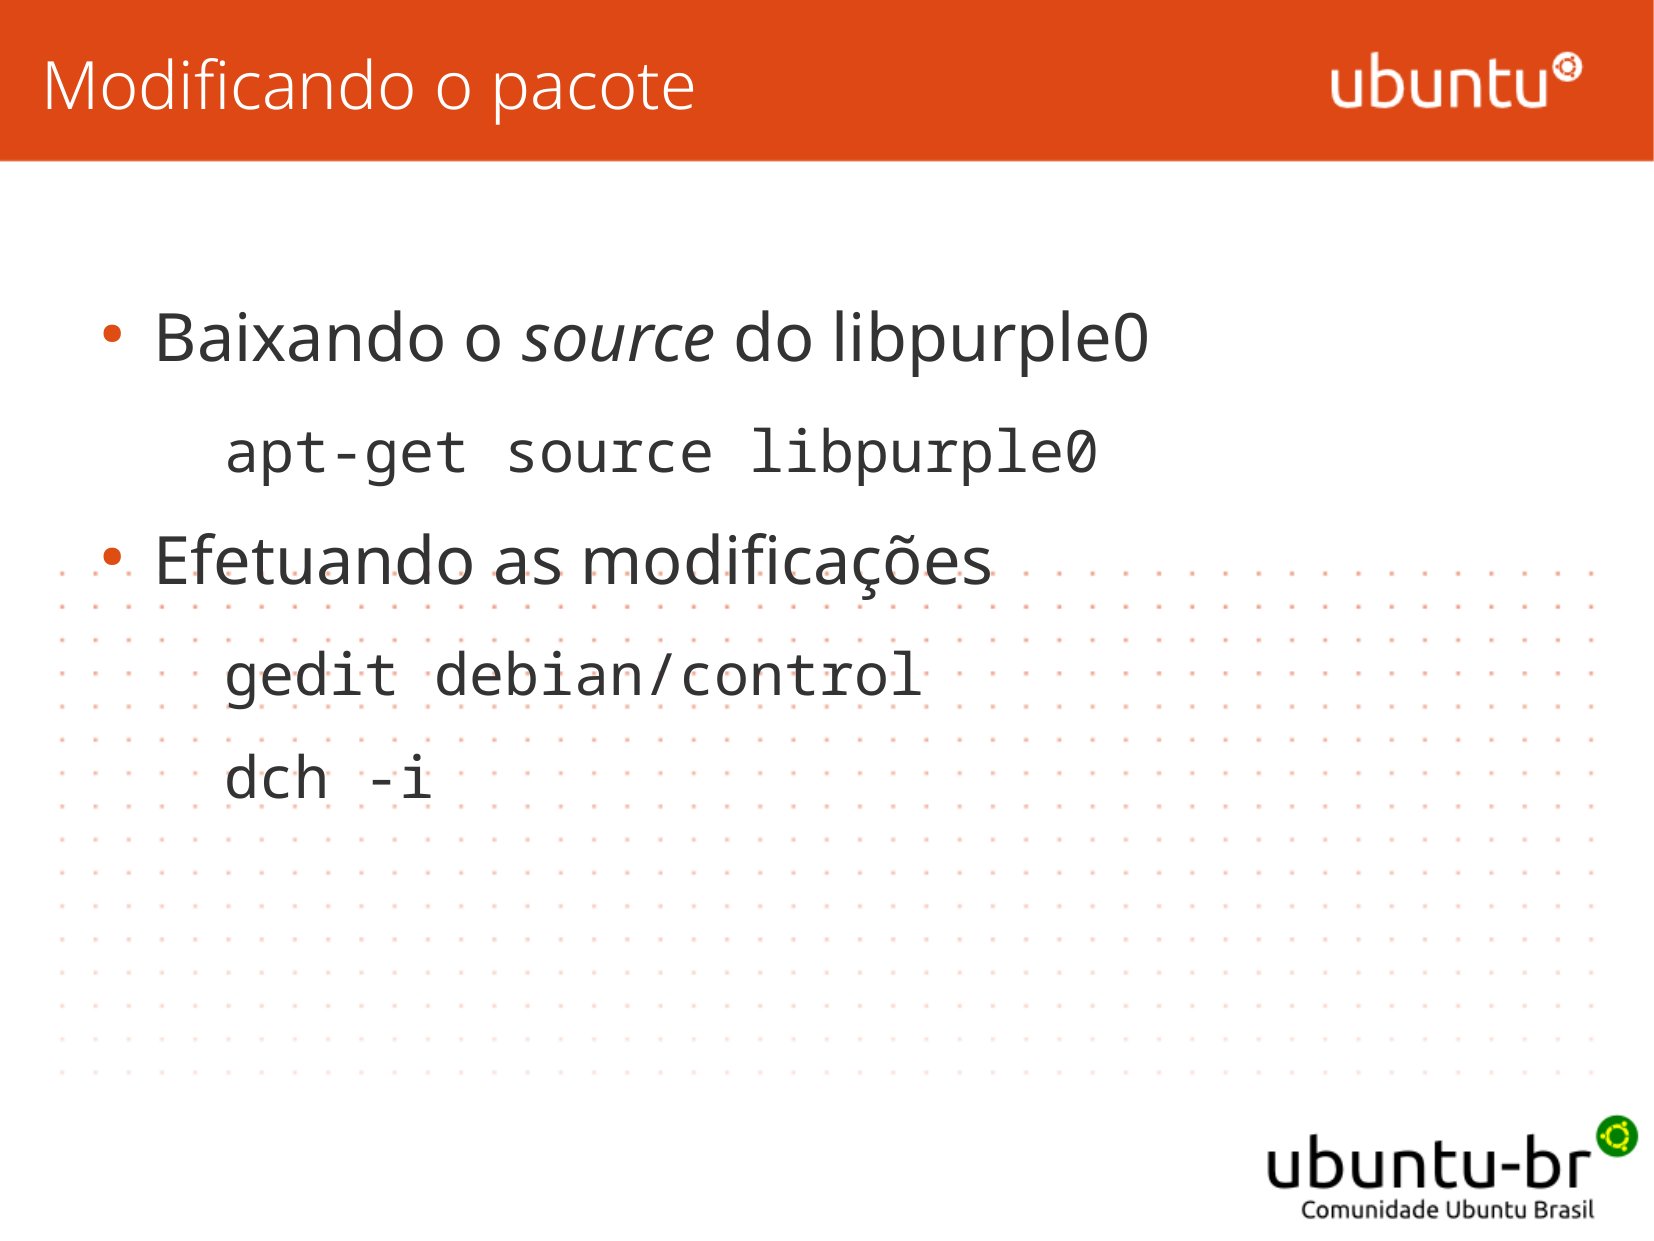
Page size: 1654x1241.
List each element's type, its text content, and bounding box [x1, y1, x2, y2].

title Modificando o pacote [41, 31, 1300, 136]
list Baixando o source do libpurple0 apt-get source libpurple0 Efetuando as modificações gedit debian/control dch -i [82, 290, 1538, 1010]
picture [0, 0, 1654, 1241]
